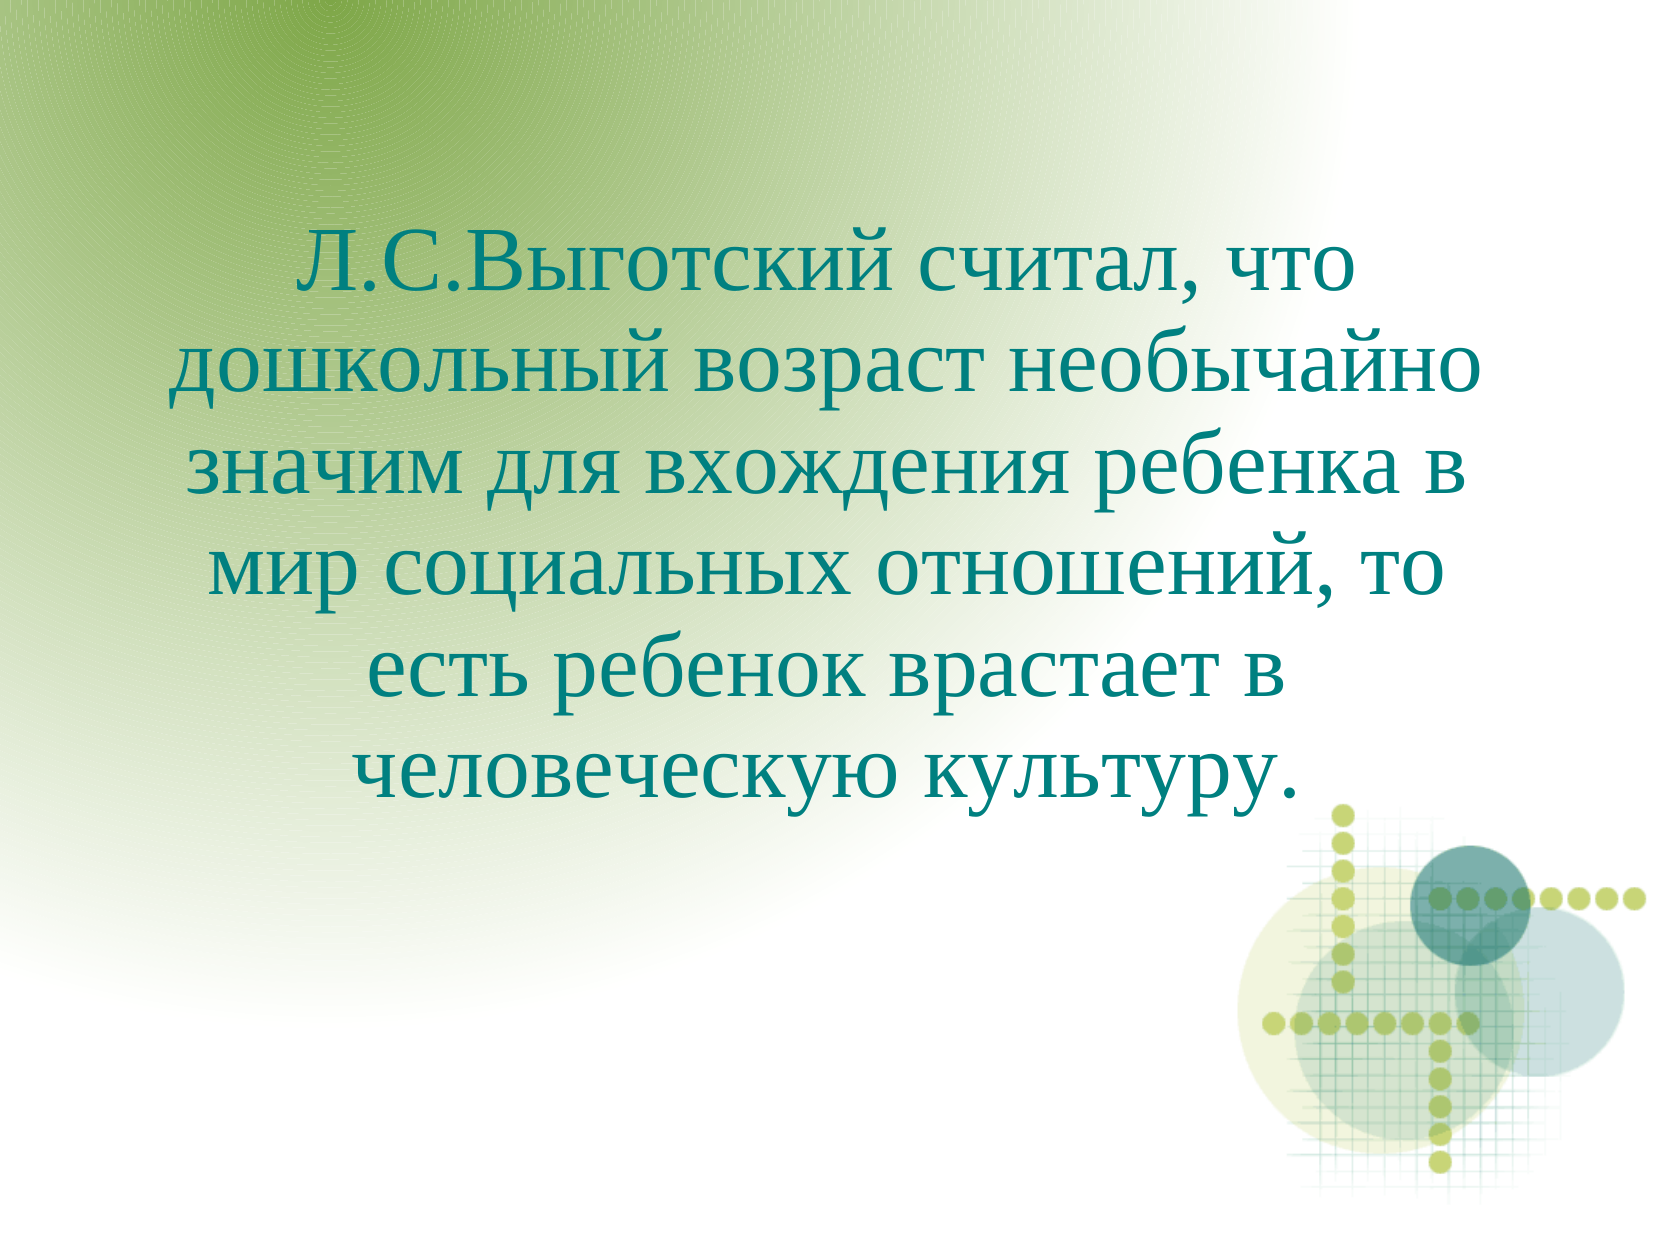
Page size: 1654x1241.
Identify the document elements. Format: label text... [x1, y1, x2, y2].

picture [1224, 792, 1654, 1211]
subtitle Л.С.Выготский считал, что дошкольный возраст необычайно значим для вхождения ребенка в мир социальных отношений, то есть ребенок врастает в человеческую культуру. [121, 102, 1534, 1127]
